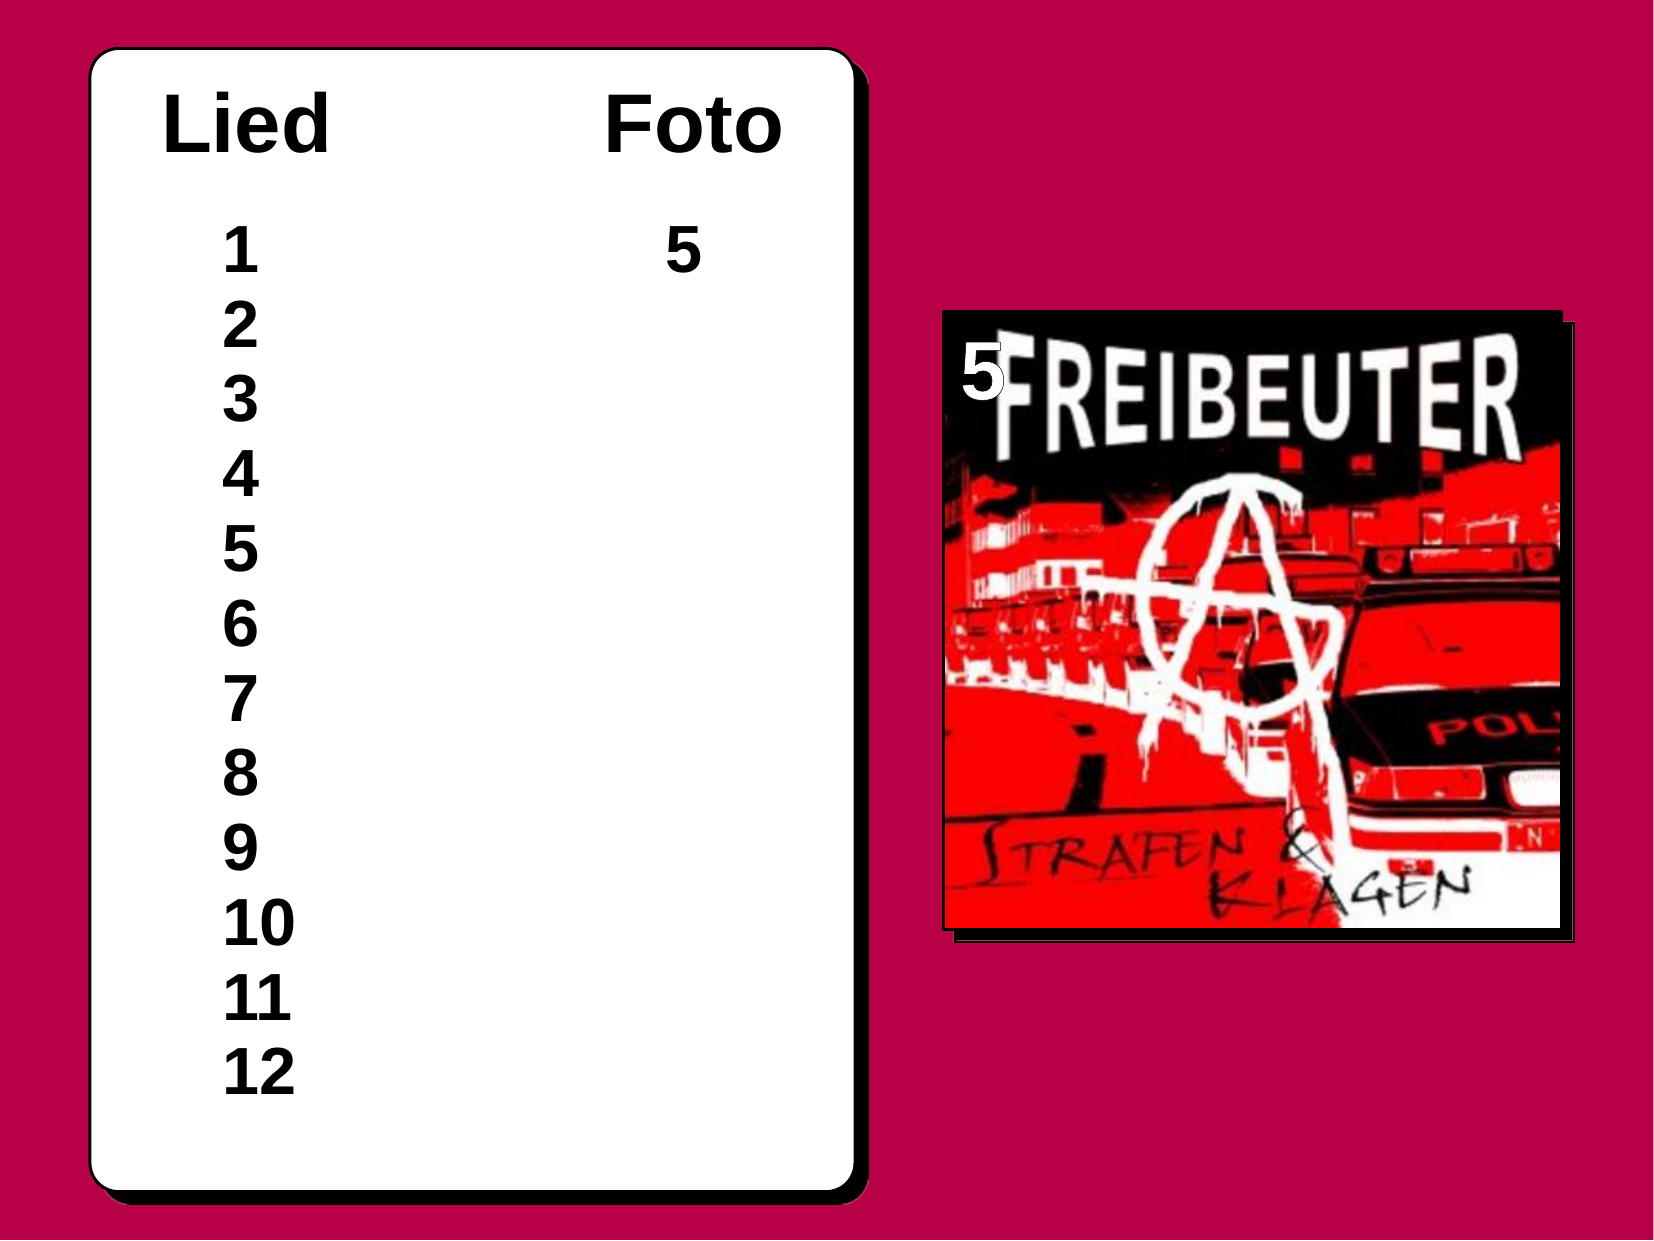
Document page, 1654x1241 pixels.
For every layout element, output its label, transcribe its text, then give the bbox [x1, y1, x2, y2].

text_box 5 [945, 317, 1028, 430]
text_box [89, 48, 856, 1192]
picture [945, 312, 1561, 928]
text_box Lied Foto [134, 69, 810, 182]
text_box 1 5 2 3 4 5 6 7 8 9 10 11 12 [207, 204, 796, 1153]
